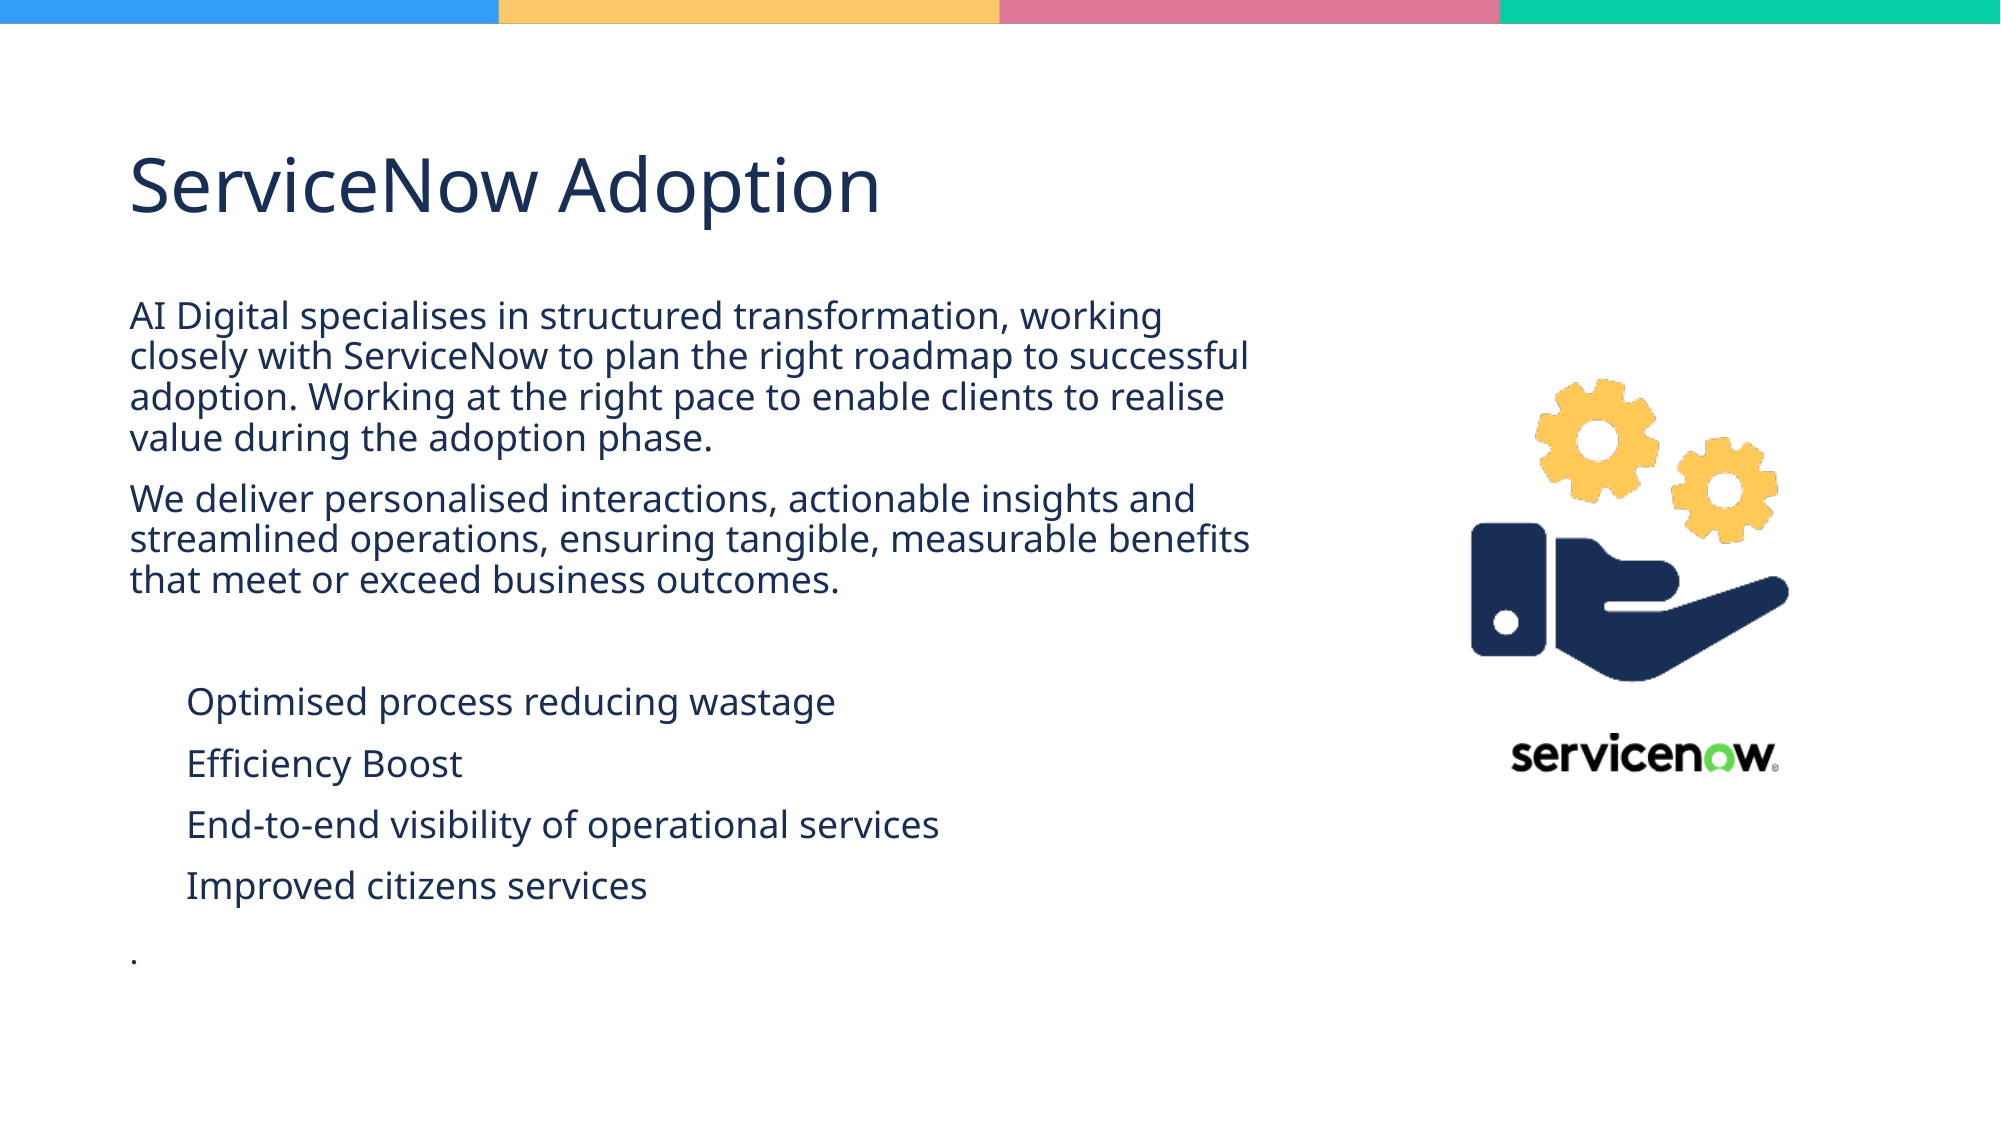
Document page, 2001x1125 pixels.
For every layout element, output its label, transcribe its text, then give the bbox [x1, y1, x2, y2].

picture [1453, 361, 1806, 697]
list AI Digital specialises in structured transformation, working closely with ServiceNow to plan the right roadmap to successful adoption. Working at the right pace to enable clients to realise value during the adoption phase. We deliver personalised interactions, actionable insights and streamlined operations, ensuring tangible, measurable benefits that meet or exceed business outcomes. Optimised process reducing wastage Efficiency Boost End-to-end visibility of operational services Improved citizens services . [114, 289, 1307, 1004]
picture [1509, 733, 1786, 774]
title ServiceNow Adoption [114, 137, 1887, 239]
